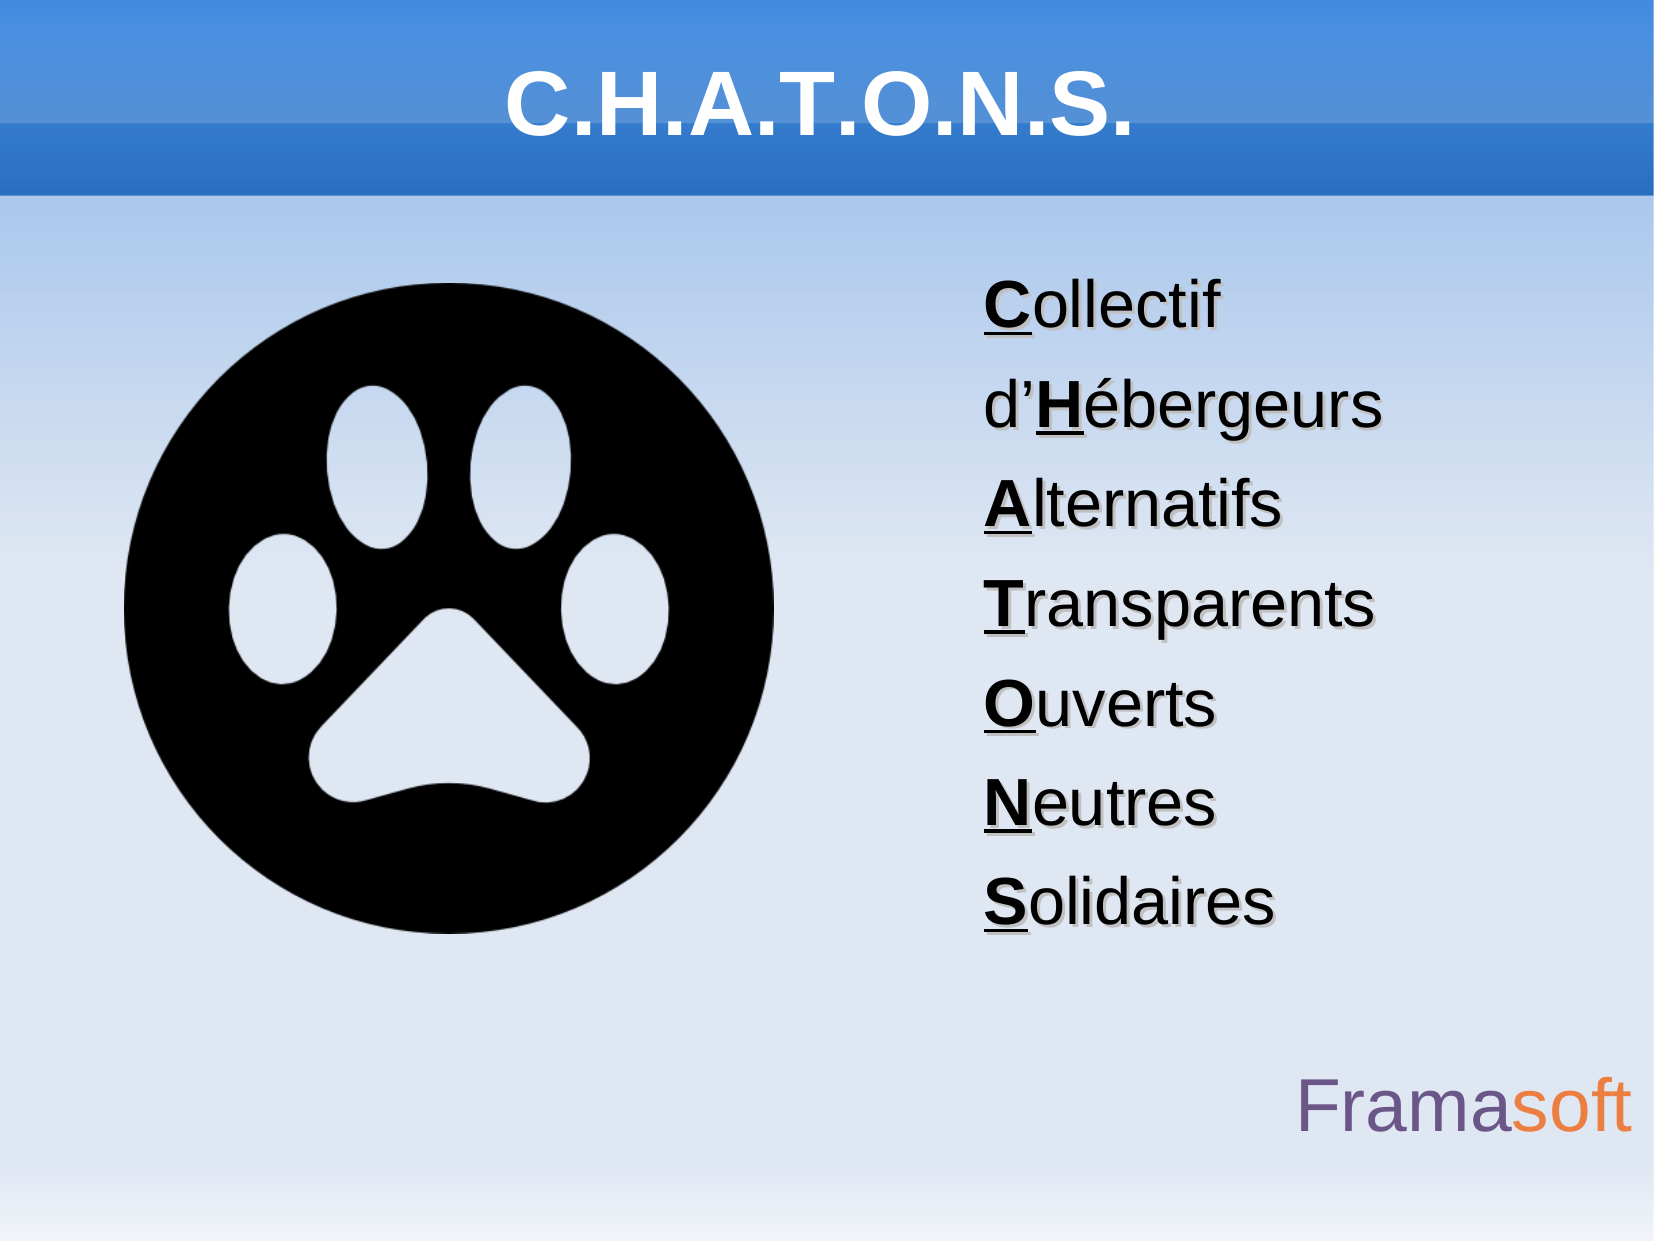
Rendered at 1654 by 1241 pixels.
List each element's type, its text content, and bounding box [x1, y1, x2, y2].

picture [0, 0, 1654, 1241]
text_box Collectif d’Hébergeurs Alternatifs Transparents Ouverts Neutres Solidaires Framasoft [969, 259, 1654, 1241]
title C.H.A.T.O.N.S. [76, 0, 1565, 208]
